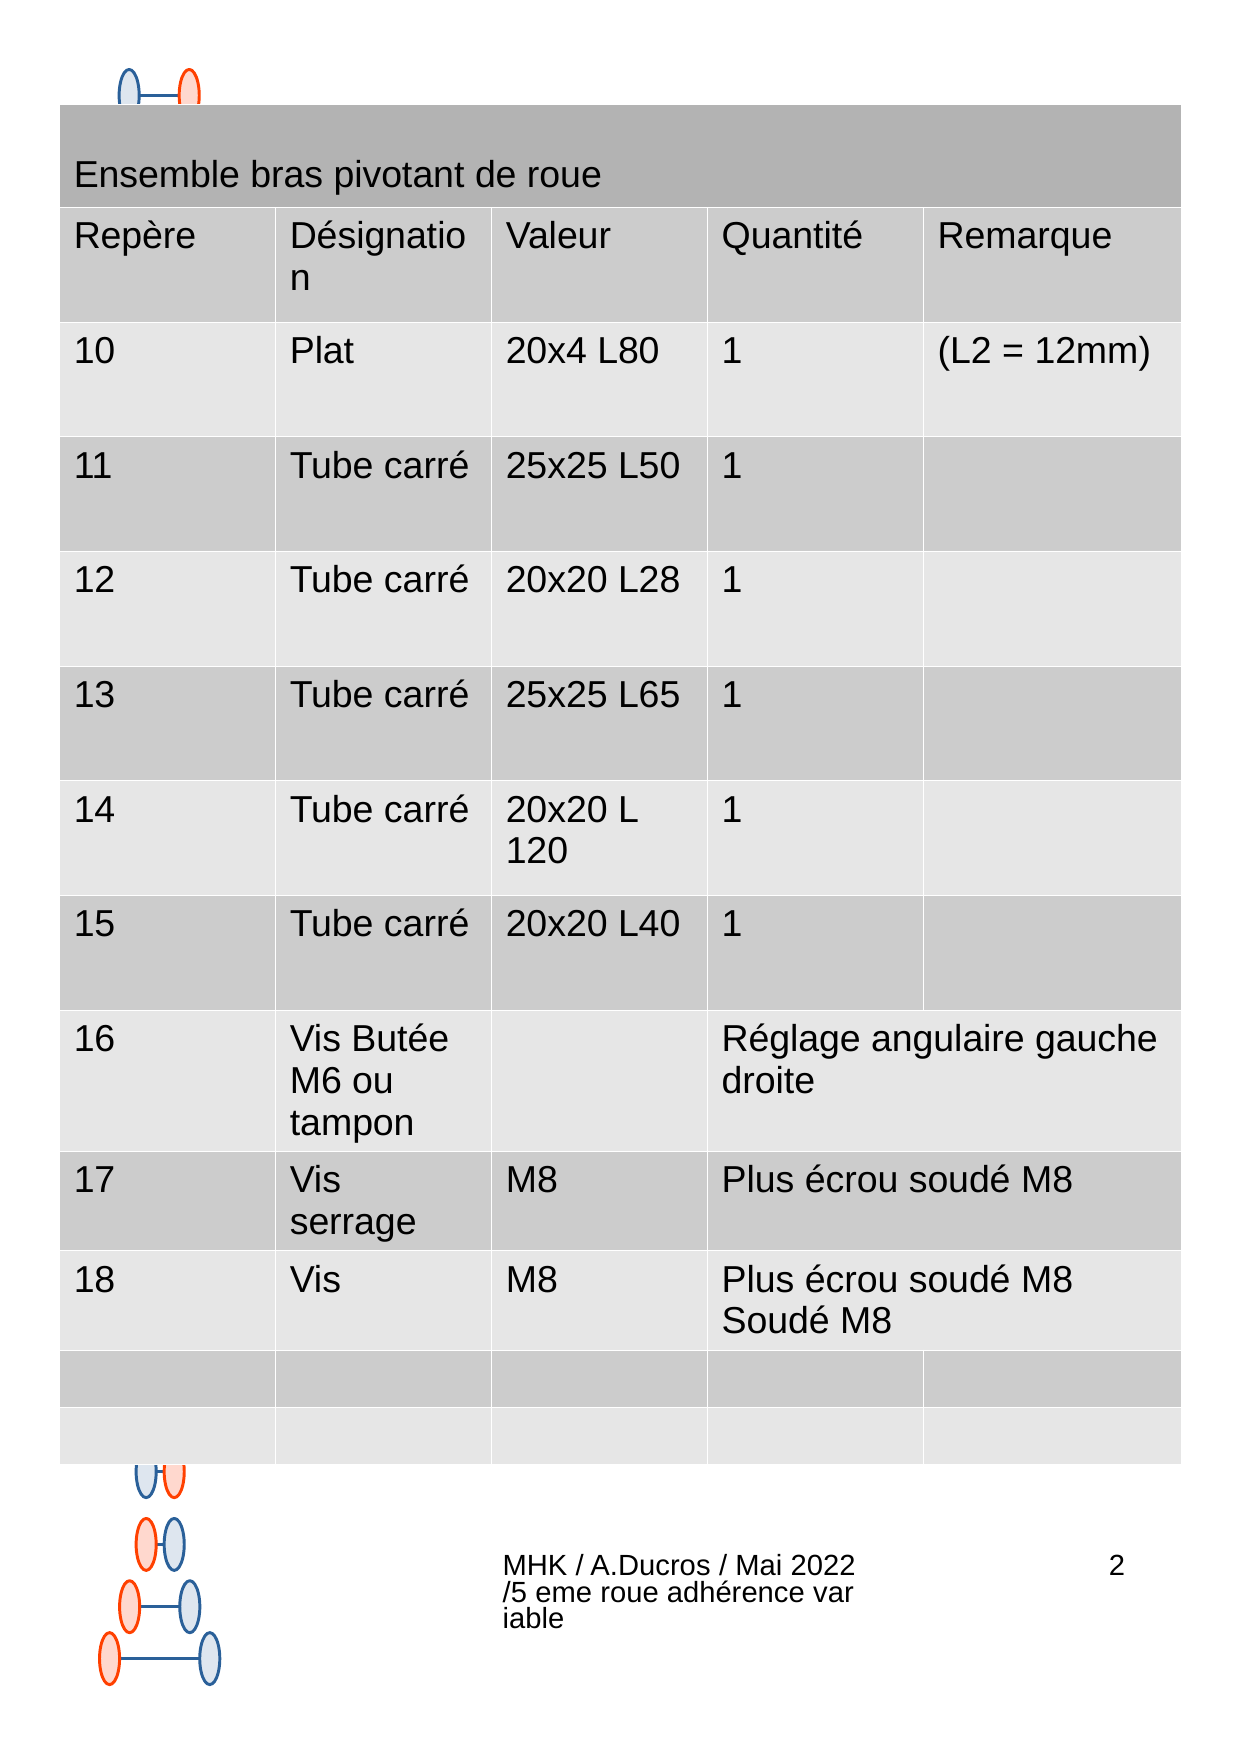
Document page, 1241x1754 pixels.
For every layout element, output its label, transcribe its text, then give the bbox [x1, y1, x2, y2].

table_cell [276, 1408, 491, 1464]
table_cell [924, 781, 1181, 895]
table_cell [492, 1011, 707, 1151]
table_cell Vis serrage [276, 1152, 491, 1250]
table_cell 1 [708, 667, 923, 780]
table_cell Désignation [276, 208, 491, 322]
table_cell Réglage angulaire gauche droite [708, 1011, 1181, 1151]
table_cell Tube carré [276, 781, 491, 895]
table_cell Remarque [924, 208, 1181, 322]
table_cell 12 [60, 552, 275, 666]
table_cell 10 [60, 323, 275, 436]
table_cell 17 [60, 1152, 275, 1250]
table_cell Plus écrou soudé M8 [708, 1152, 1181, 1250]
table_cell [276, 1351, 491, 1407]
table_cell 1 [708, 552, 923, 666]
table_cell 20x20 L 120 [492, 781, 707, 895]
table_cell Repère [60, 208, 275, 322]
table_cell (L2 = 12mm) [924, 323, 1181, 436]
table_cell [708, 1408, 923, 1464]
table_cell Valeur [492, 208, 707, 322]
table_cell 1 [708, 781, 923, 895]
table_cell [924, 437, 1181, 551]
table_cell M8 [492, 1152, 707, 1250]
table_cell [60, 1351, 275, 1407]
table_cell [492, 1408, 707, 1464]
table_cell [708, 1351, 923, 1407]
table_header Ensemble bras pivotant de roue [60, 105, 1181, 207]
table_cell Tube carré [276, 437, 491, 551]
table_cell 14 [60, 781, 275, 895]
table_cell Tube carré [276, 896, 491, 1010]
table_cell Vis [276, 1251, 491, 1350]
table_cell Plus écrou soudé M8 Soudé M8 [708, 1251, 1181, 1350]
table_cell 1 [708, 896, 923, 1010]
table_cell [924, 667, 1181, 780]
table_cell 18 [60, 1251, 275, 1350]
table_cell 15 [60, 896, 275, 1010]
table_cell Quantité [708, 208, 923, 322]
table_cell [924, 896, 1181, 1010]
table_cell 20x20 L28 [492, 552, 707, 666]
table_cell [924, 552, 1181, 666]
table_cell [492, 1351, 707, 1407]
table_cell 16 [60, 1011, 275, 1151]
table_cell 1 [708, 323, 923, 436]
table_cell 25x25 L50 [492, 437, 707, 551]
table_cell M8 [492, 1251, 707, 1350]
table_cell Vis Butée M6 ou tampon [276, 1011, 491, 1151]
table_cell 20x4 L80 [492, 323, 707, 436]
table_cell [60, 1408, 275, 1464]
table_cell [924, 1408, 1181, 1464]
table_cell Plat [276, 323, 491, 436]
table_cell 25x25 L65 [492, 667, 707, 780]
table_cell [924, 1351, 1181, 1407]
table_cell Tube carré [276, 667, 491, 780]
table_cell 1 [708, 437, 923, 551]
table_cell 11 [60, 437, 275, 551]
table_cell 13 [60, 667, 275, 780]
table_cell 20x20 L40 [492, 896, 707, 1010]
table_cell Tube carré [276, 552, 491, 666]
